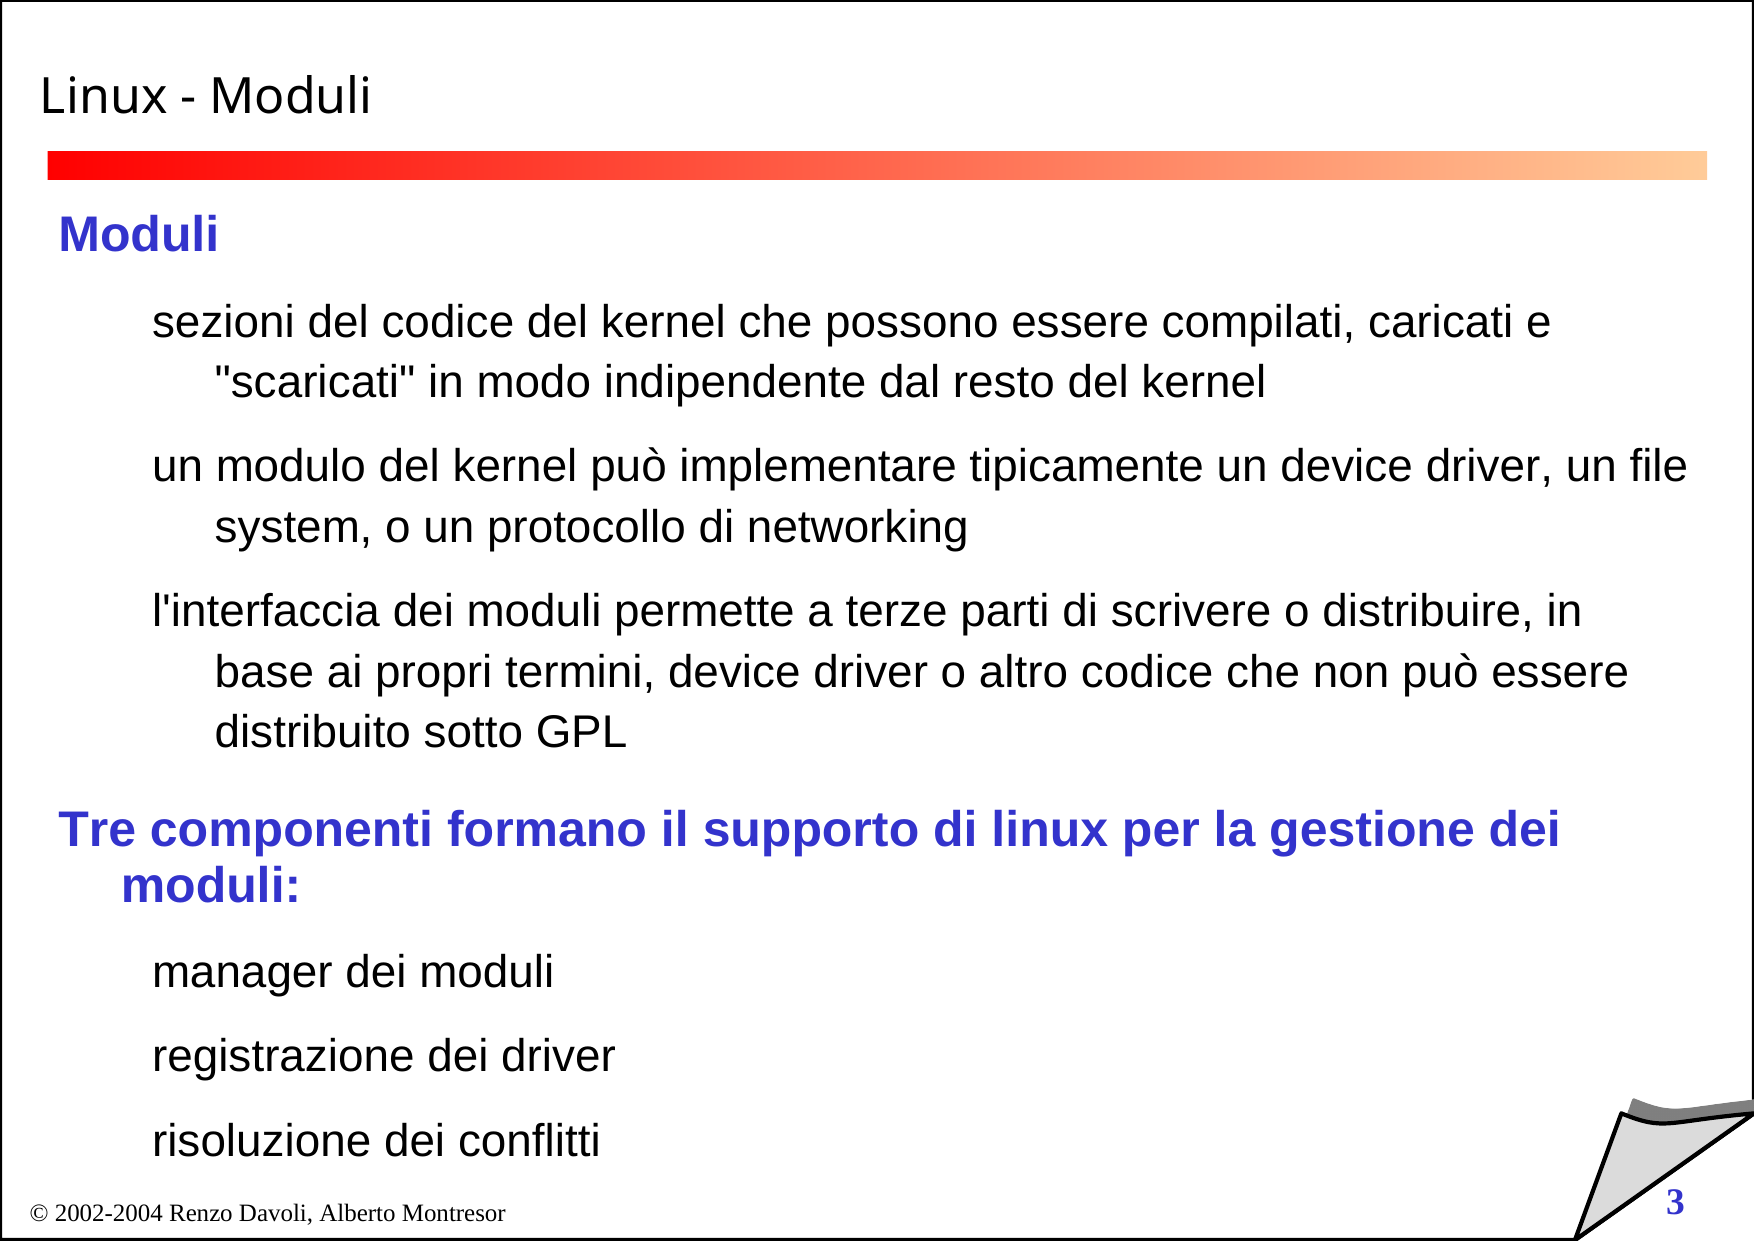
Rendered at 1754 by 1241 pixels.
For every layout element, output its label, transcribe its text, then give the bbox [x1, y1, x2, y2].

title Linux - Moduli [40, 49, 1714, 144]
list Moduli sezioni del codice del kernel che possono essere compilati, caricati e "scaricati" in modo indipendente dal resto del kernel un modulo del kernel può implementare tipicamente un device driver, un file system, o un protocollo di networking l'interfaccia dei moduli permette a terze parti di scrivere o distribuire, in base ai propri termini, device driver o altro codice che non può essere distribuito sotto GPL Tre componenti formano il supporto di linux per la gestione dei moduli: manager dei moduli registrazione dei driver risoluzione dei conflitti [58, 206, 1696, 1166]
